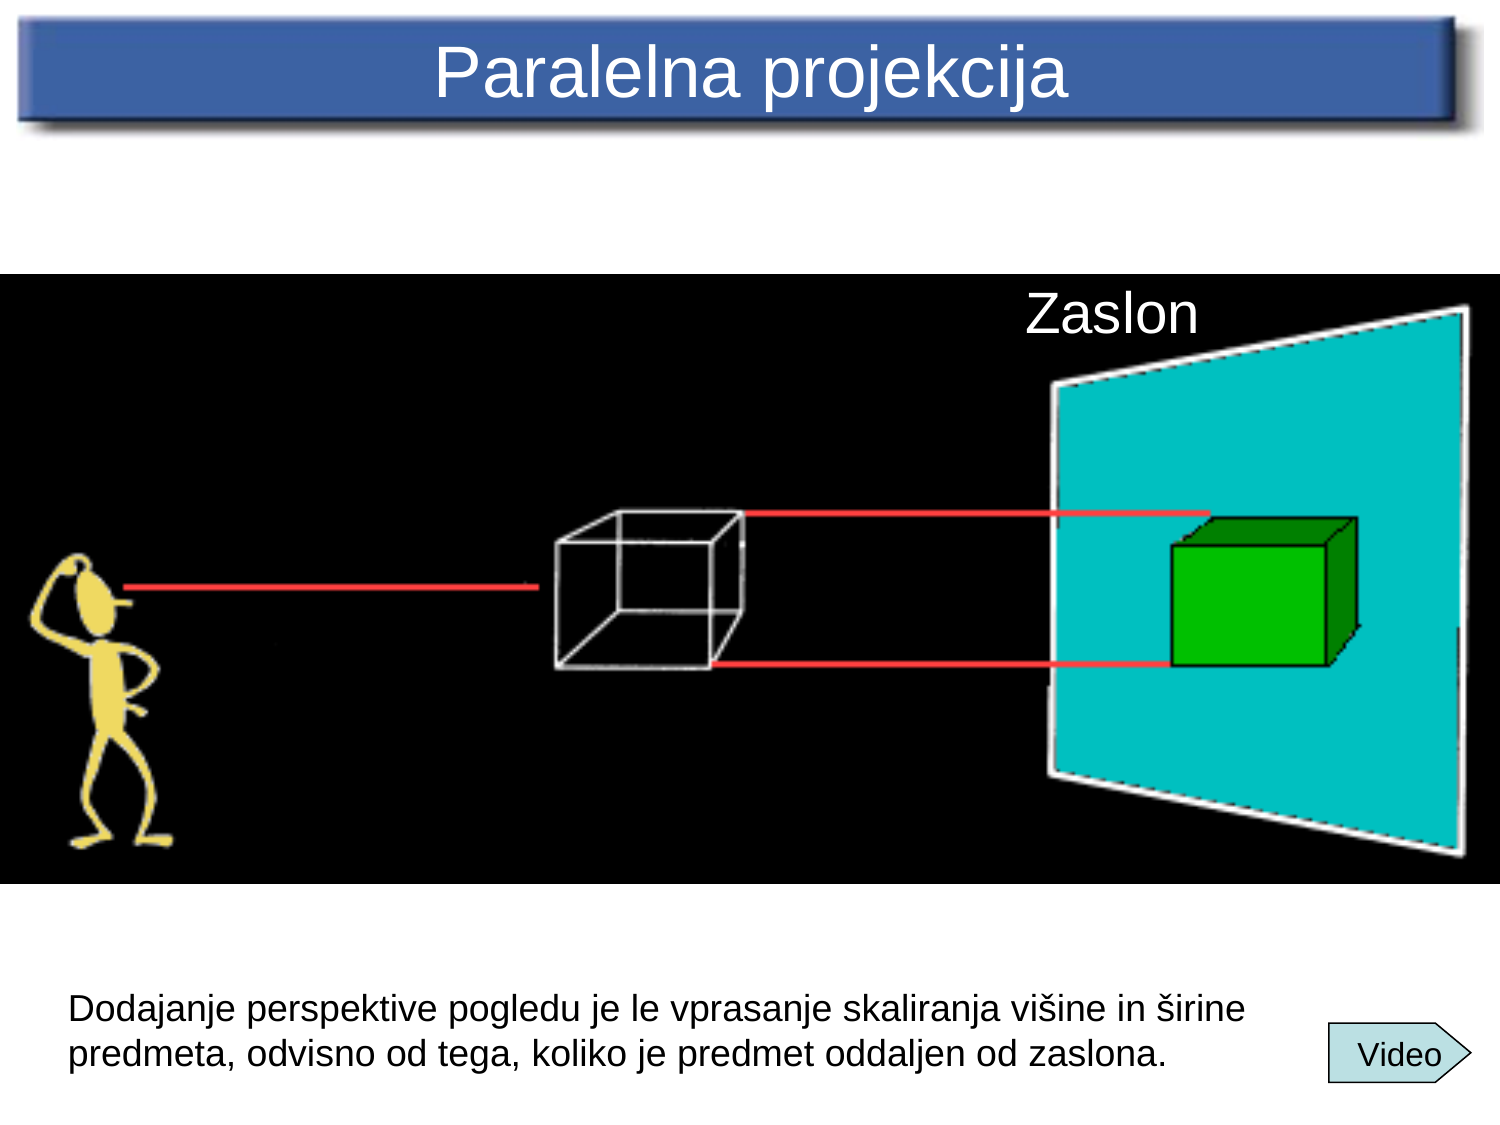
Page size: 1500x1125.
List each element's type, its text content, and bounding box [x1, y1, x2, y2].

title Paralelna projekcija [76, 0, 1427, 138]
text_box Dodajanje perspektive pogledu je le vprasanje skaliranja višine in širine predmeta, odvisno od tega, koliko je predmet oddaljen od zaslona. [53, 976, 1341, 1082]
picture [16, 13, 1484, 141]
picture [0, 274, 1500, 884]
text_box Video [1328, 1023, 1471, 1083]
text_box Zaslon [1010, 267, 1216, 353]
